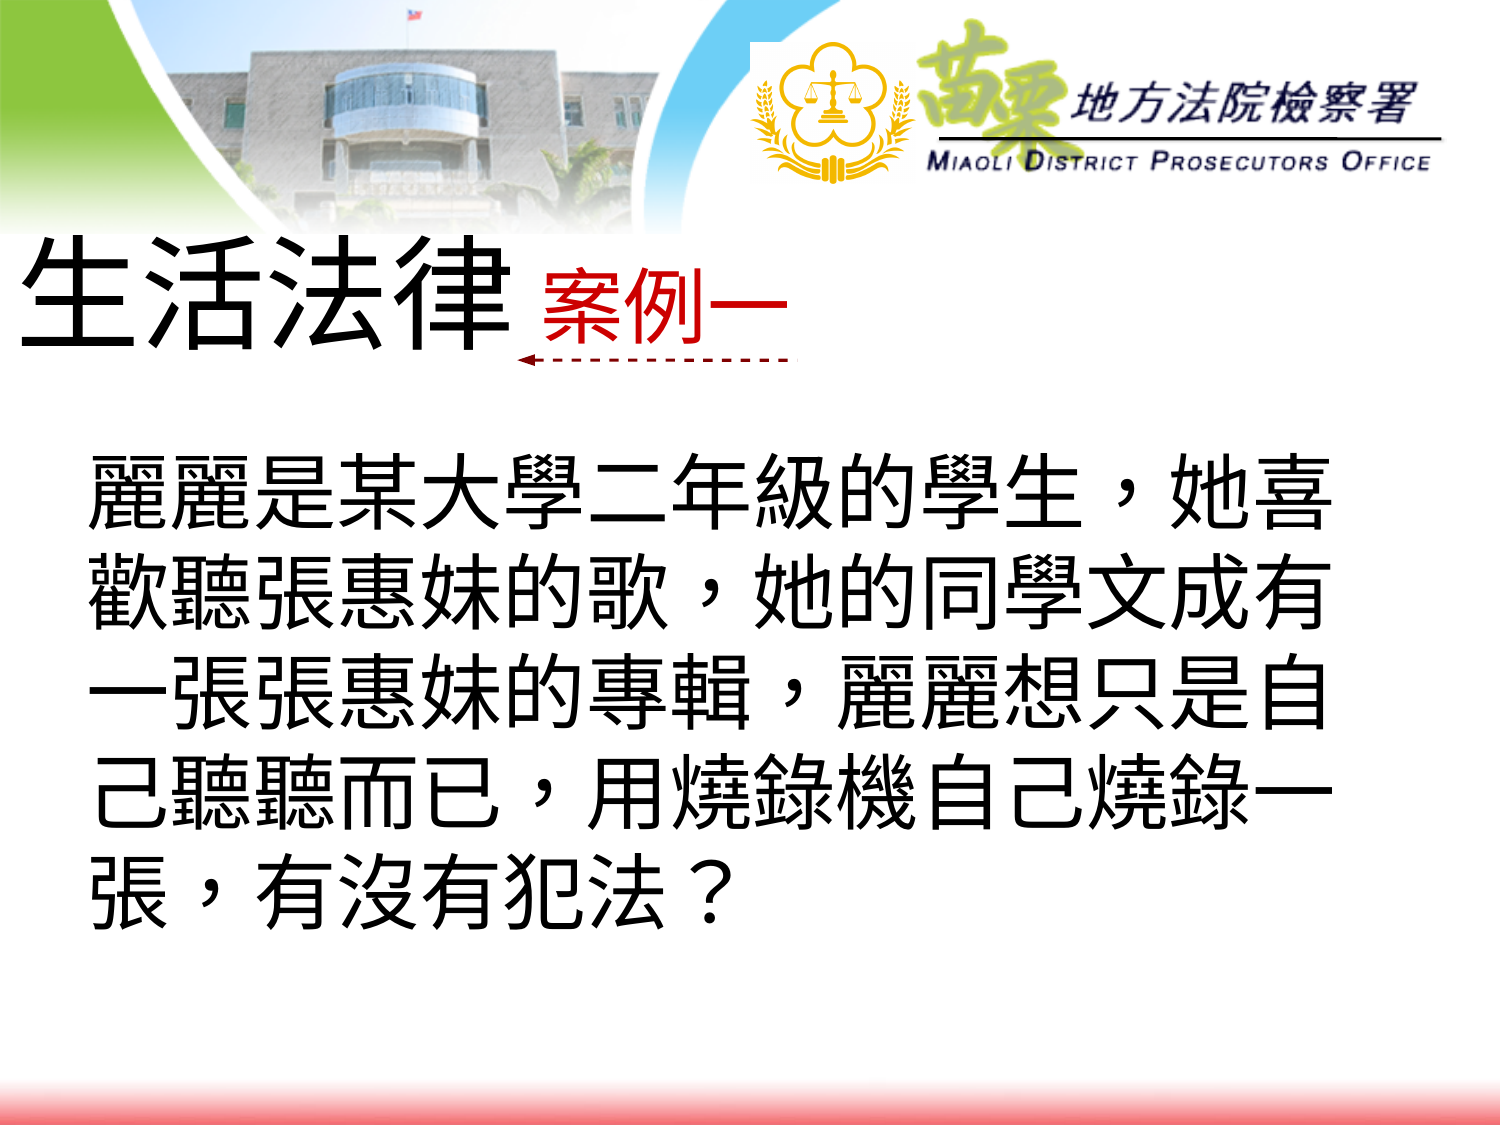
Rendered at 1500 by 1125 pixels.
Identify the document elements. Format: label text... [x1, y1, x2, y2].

picture [0, 1026, 1500, 1125]
text_box 麗麗是某大學二年級的學生，她喜歡聽張惠妹的歌，她的同學文成有一張張惠妹的專輯，麗麗想只是自己聽聽而已，用燒錄機自己燒錄一張，有沒有犯法？ [72, 433, 1428, 948]
text_box 案例一 [531, 247, 805, 362]
text_box 生活法律 [0, 208, 531, 374]
